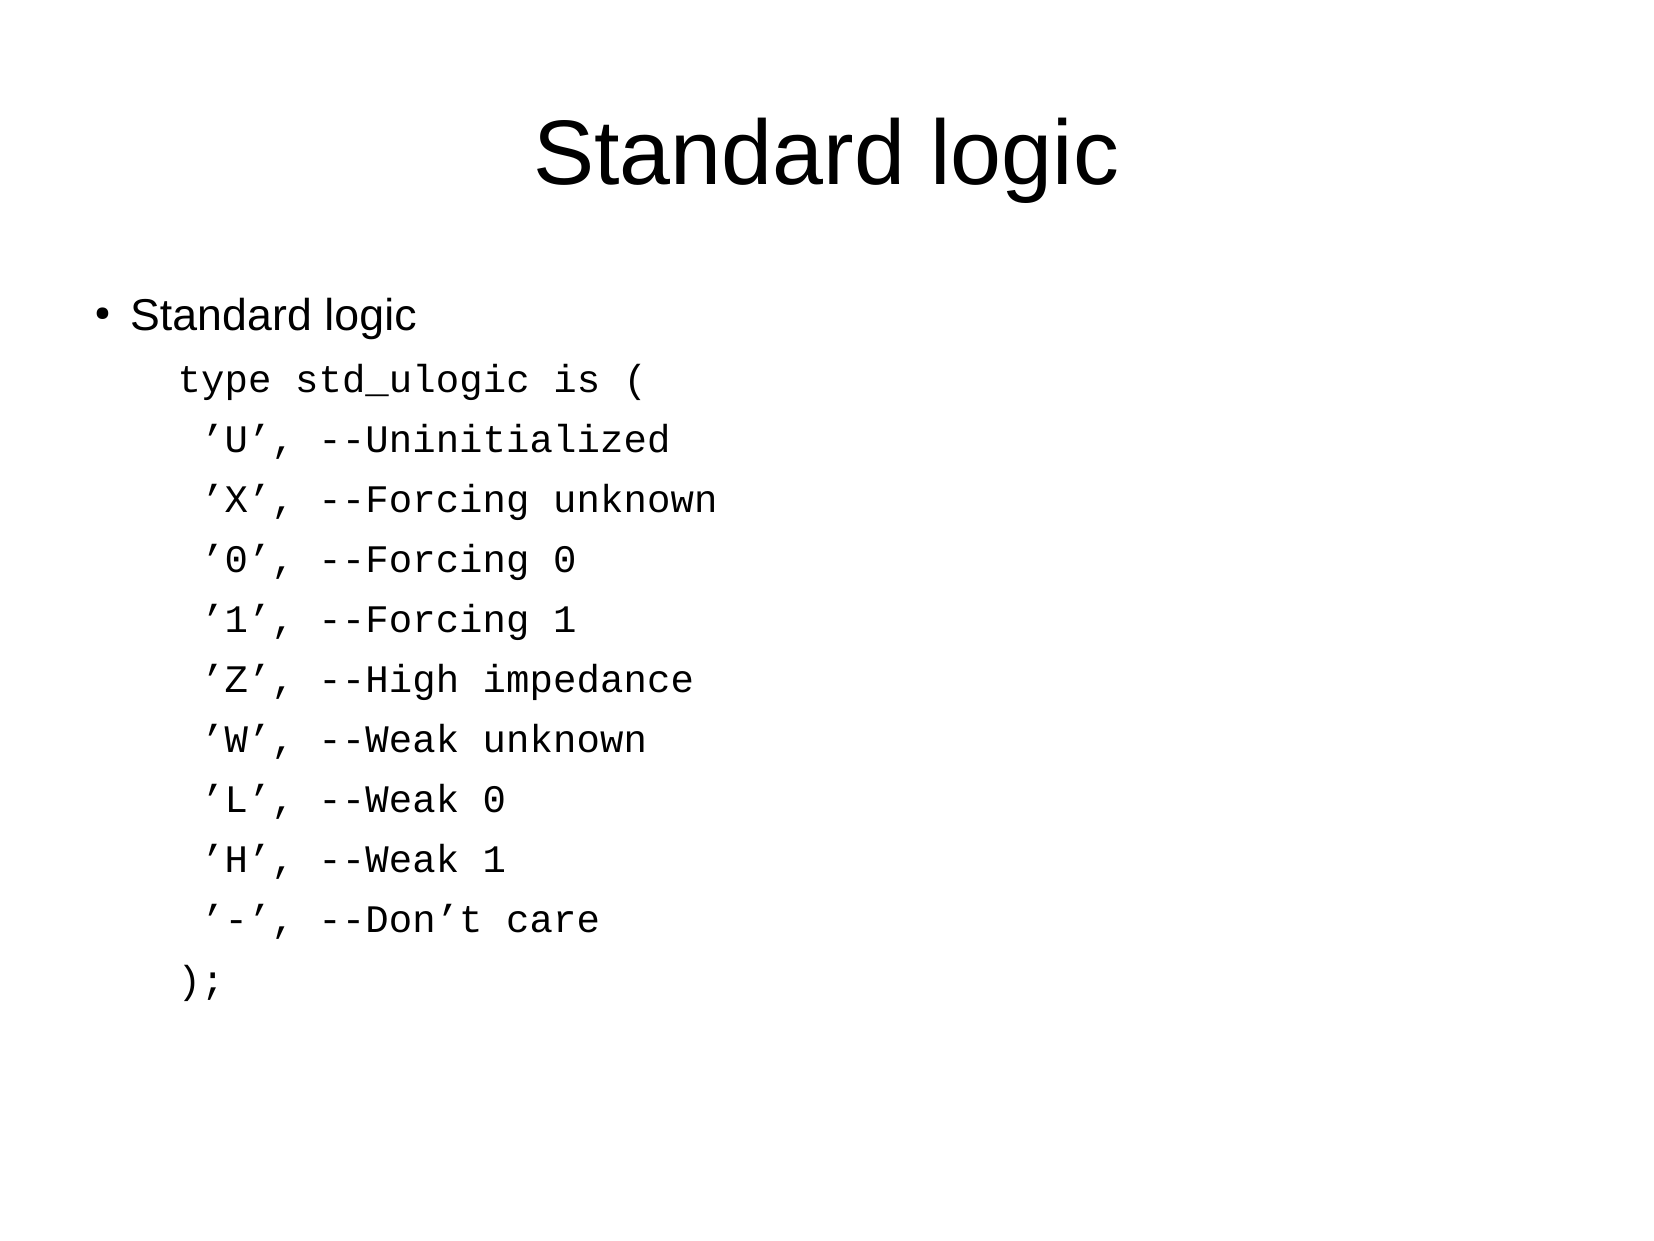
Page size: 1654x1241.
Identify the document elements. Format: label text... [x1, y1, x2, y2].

title Standard logic [82, 49, 1571, 257]
list Standard logic type std_ulogic is ( ’U’, --Uninitialized ’X’, --Forcing unknown ’0’, --Forcing 0 ’1’, --Forcing 1 ’Z’, --High impedance ’W’, --Weak unknown ’L’, --Weak 0 ’H’, --Weak 1 ’-’, --Don’t care ); [82, 290, 1571, 1010]
